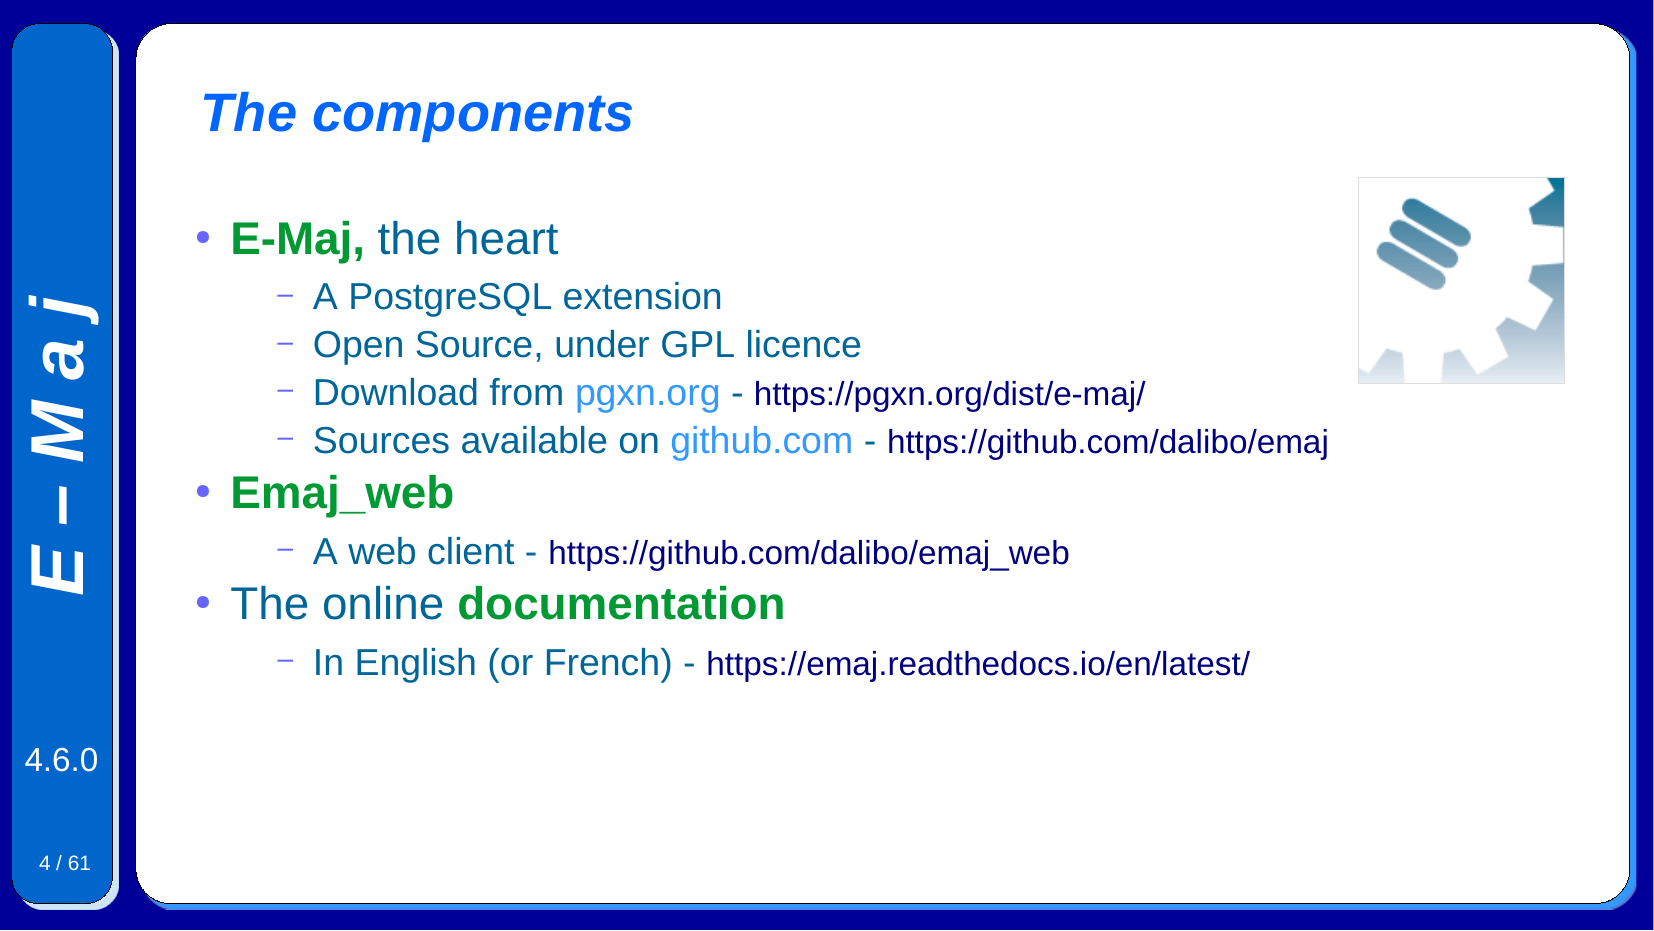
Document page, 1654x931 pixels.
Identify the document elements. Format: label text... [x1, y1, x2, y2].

picture [1358, 177, 1565, 384]
list E-Maj, the heart A PostgreSQL extension Open Source, under GPL licence Download from pgxn.org - https://pgxn.org/dist/e-maj/ Sources available on github.com - https://github.com/dalibo/emaj Emaj_web A web client - https://github.com/dalibo/emaj_web The online documentation In English (or French) - https://emaj.readthedocs.io/en/latest/ [177, 212, 1587, 804]
title The components [200, 34, 1575, 191]
